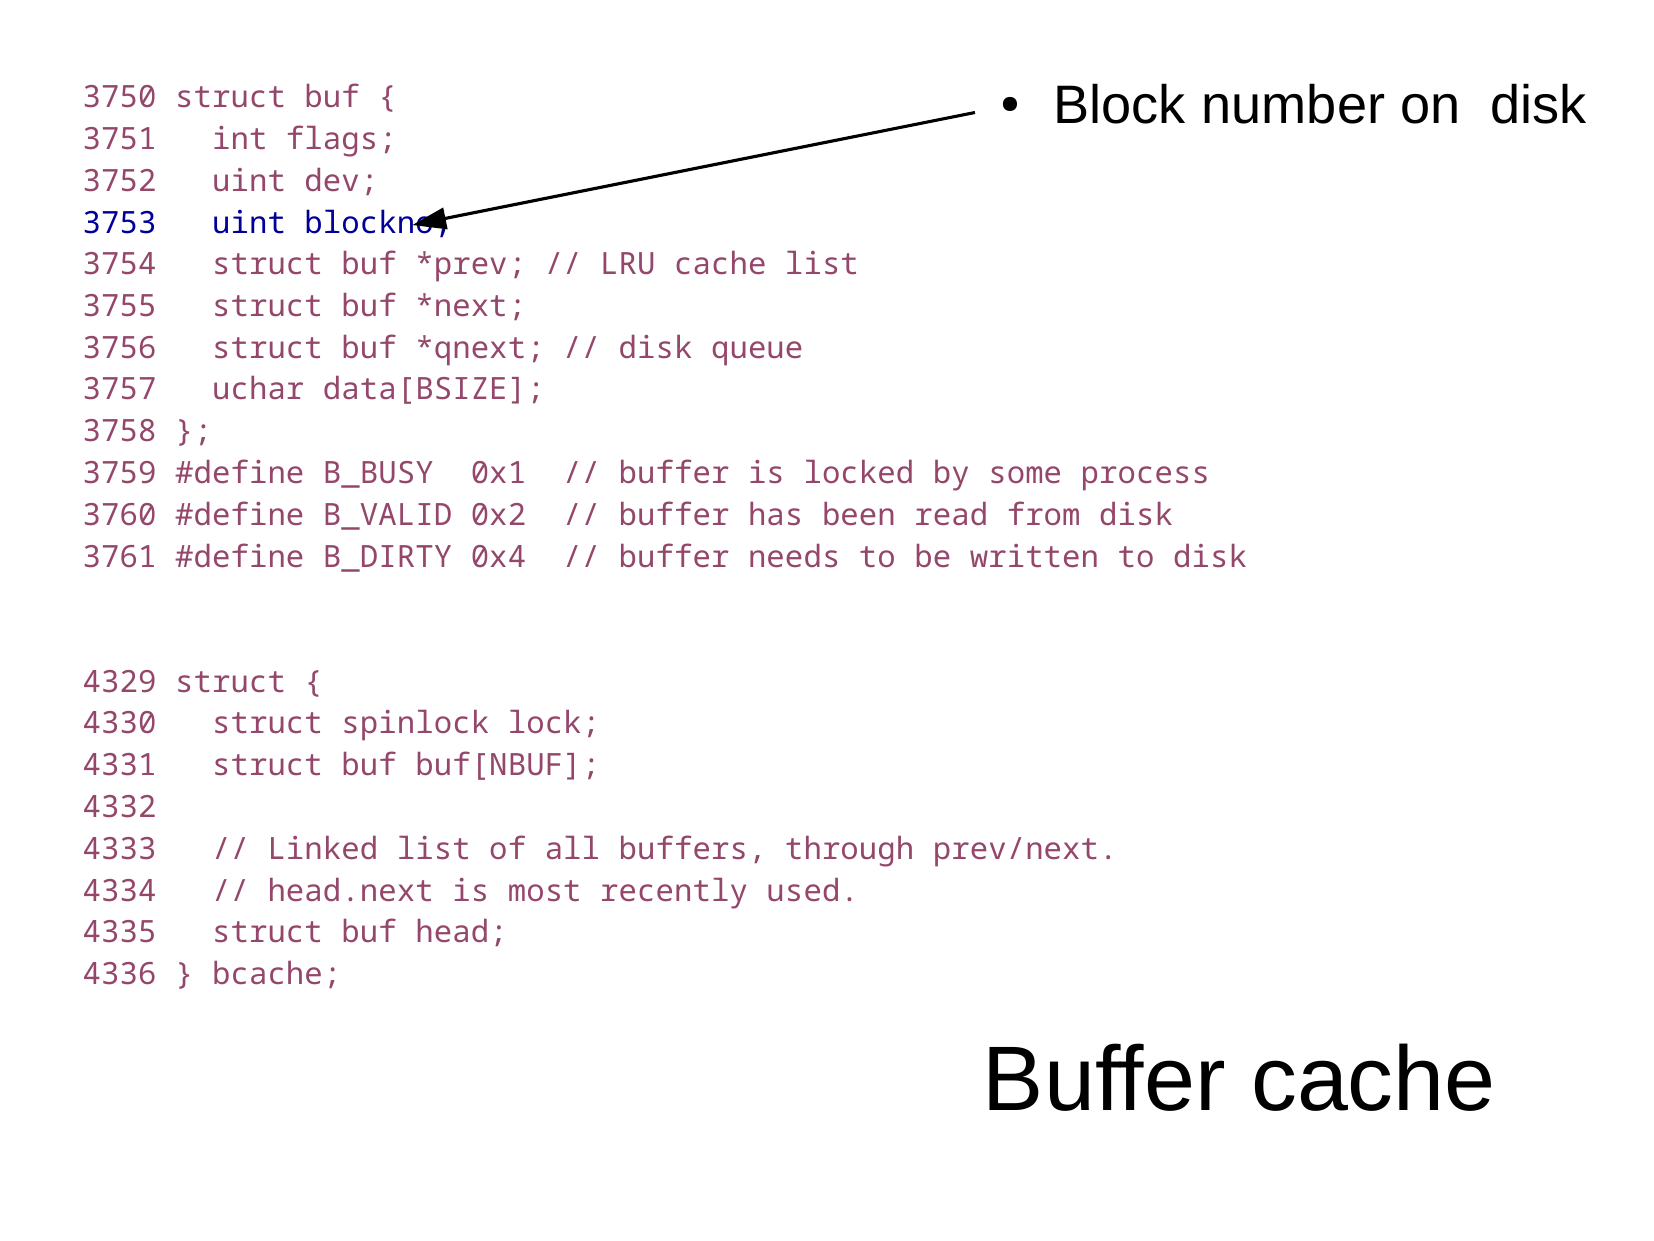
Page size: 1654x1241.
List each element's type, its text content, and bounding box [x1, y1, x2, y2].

list Block number on disk [982, 75, 1613, 413]
list 3750 struct buf { 3751 int flags; 3752 uint dev; 3753 uint blockno; 3754 struct buf *prev; // LRU cache list 3755 struct buf *next; 3756 struct buf *qnext; // disk queue 3757 uchar data[BSIZE]; 3758 }; 3759 #define B_BUSY 0x1 // buffer is locked by some process 3760 #define B_VALID 0x2 // buffer has been read from disk 3761 #define B_DIRTY 0x4 // buffer needs to be written to disk 4329 struct { 4330 struct spinlock lock; 4331 struct buf buf[NBUF]; 4332 4333 // Linked list of all buffers, through prev/next. 4334 // head.next is most recently used. 4335 struct buf head; 4336 } bcache; [82, 75, 1571, 1010]
title Buffer cache [904, 975, 1576, 1183]
